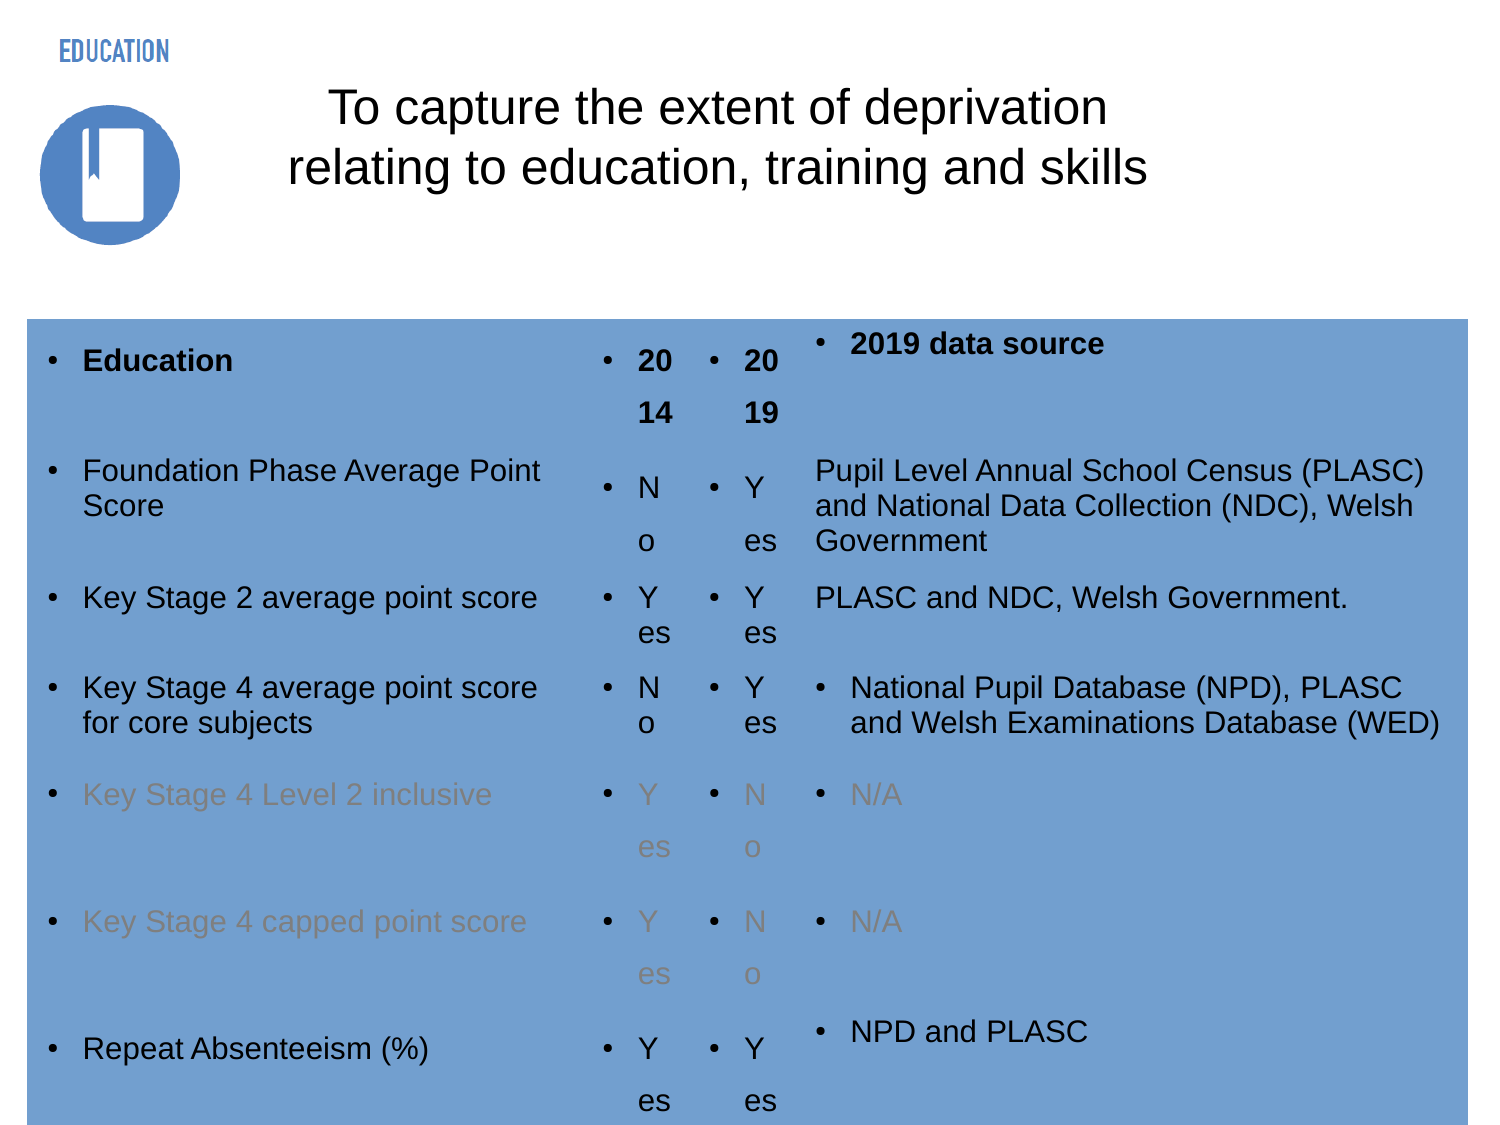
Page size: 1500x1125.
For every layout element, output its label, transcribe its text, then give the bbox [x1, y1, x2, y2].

table_cell Yes [688, 446, 794, 573]
table_header Education [27, 319, 582, 446]
table_cell Yes [582, 880, 688, 1007]
text_box To capture the extent of deprivation relating to education, training and skills [257, 67, 1179, 202]
table_cell NPD and PLASC [794, 1007, 1468, 1125]
table_cell Yes [582, 573, 688, 663]
table_header 2019 [688, 319, 794, 446]
table_cell No [688, 880, 794, 1007]
table_cell No [688, 753, 794, 880]
table_cell PLASC and NDC, Welsh Government. [794, 573, 1468, 663]
table_cell Pupil Level Annual School Census (PLASC) and National Data Collection (NDC), Welsh Government [794, 446, 1468, 573]
table_cell Key Stage 4 Level 2 inclusive [27, 753, 582, 880]
table_cell Yes [688, 1007, 794, 1125]
table_cell Key Stage 4 average point score for core subjects [27, 663, 582, 753]
picture [36, 31, 185, 251]
table_cell No [582, 446, 688, 573]
table_cell Foundation Phase Average Point Score [27, 446, 582, 573]
table_cell N/A [794, 753, 1468, 880]
table_cell Yes [688, 663, 794, 753]
table_header 2014 [582, 319, 688, 446]
table_cell No [582, 663, 688, 753]
table_cell National Pupil Database (NPD), PLASC and Welsh Examinations Database (WED) [794, 663, 1468, 753]
table_cell Key Stage 2 average point score [27, 573, 582, 663]
table_cell Repeat Absenteeism (%) [27, 1007, 582, 1125]
table_header 2019 data source [794, 319, 1468, 446]
table_cell Yes [582, 753, 688, 880]
table_cell Yes [582, 1007, 688, 1125]
table_cell N/A [794, 880, 1468, 1007]
table_cell Yes [688, 573, 794, 663]
table_cell Key Stage 4 capped point score [27, 880, 582, 1007]
